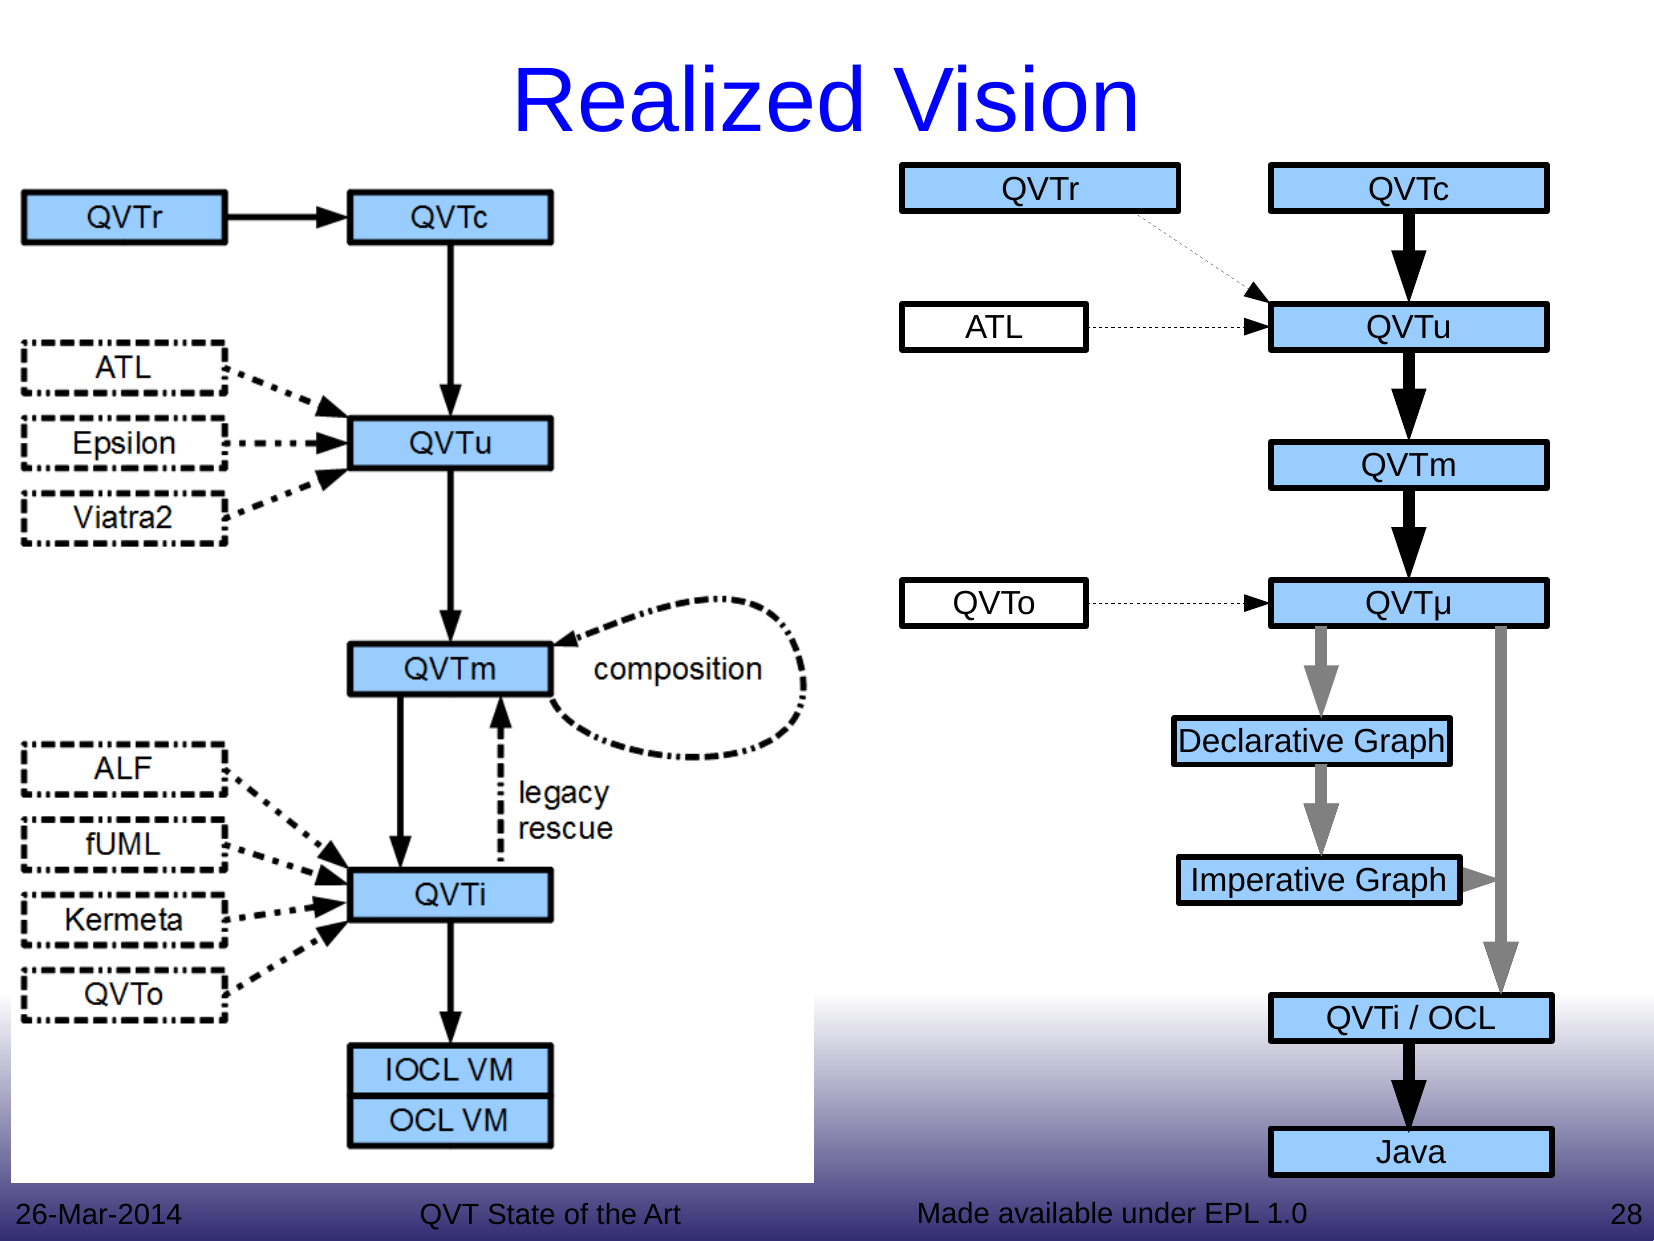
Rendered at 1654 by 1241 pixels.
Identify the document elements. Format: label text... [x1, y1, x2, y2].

text_box Java [1270, 1128, 1552, 1175]
text_box Imperative Graph [1178, 856, 1460, 903]
text_box QVTc [1270, 165, 1548, 212]
text_box QVTr [902, 165, 1179, 212]
text_box Declarative Graph [1173, 718, 1451, 765]
text_box ATL [902, 303, 1087, 350]
text_box QVTμ [1270, 580, 1548, 627]
picture [11, 179, 814, 1183]
text_box QVTu [1270, 303, 1548, 350]
text_box QVTm [1270, 441, 1548, 488]
text_box QVTo [902, 580, 1087, 627]
title Realized Vision [82, 48, 1571, 151]
text_box QVTi / OCL [1270, 994, 1552, 1041]
